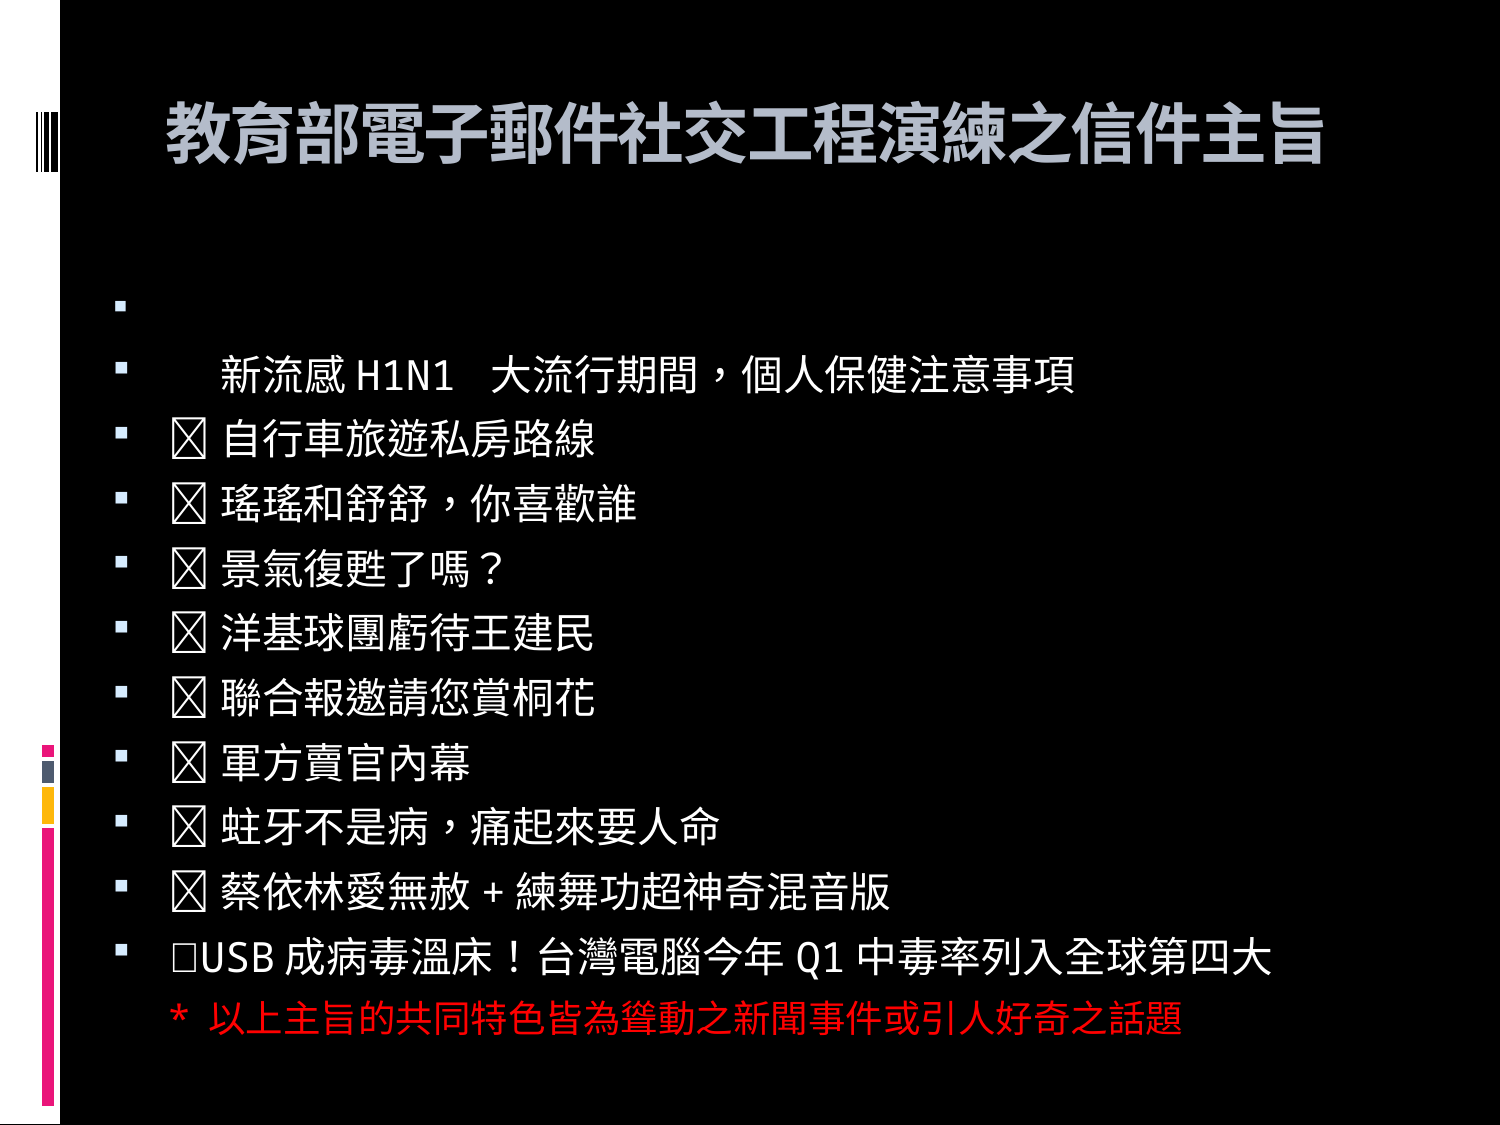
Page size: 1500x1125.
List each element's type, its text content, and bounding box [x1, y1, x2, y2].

list 新流感H1N1 大流行期間，個人保健注意事項 自行車旅遊私房路線 瑤瑤和舒舒，你喜歡誰 景氣復甦了嗎？ 洋基球團虧待王建民 聯合報邀請您賞桐花 軍方賣官內幕 蛀牙不是病，痛起來要人命 蔡依林愛無赦+練舞功超神奇混音版 USB成病毒溫床！台灣電腦今年Q1中毒率列入全球第四大 * 以上主旨的共同特色皆為聳動之新聞事件或引人好奇之話題 [75, 281, 1426, 1090]
title 教育部電子郵件社交工程演練之信件主旨 [150, 84, 1426, 235]
